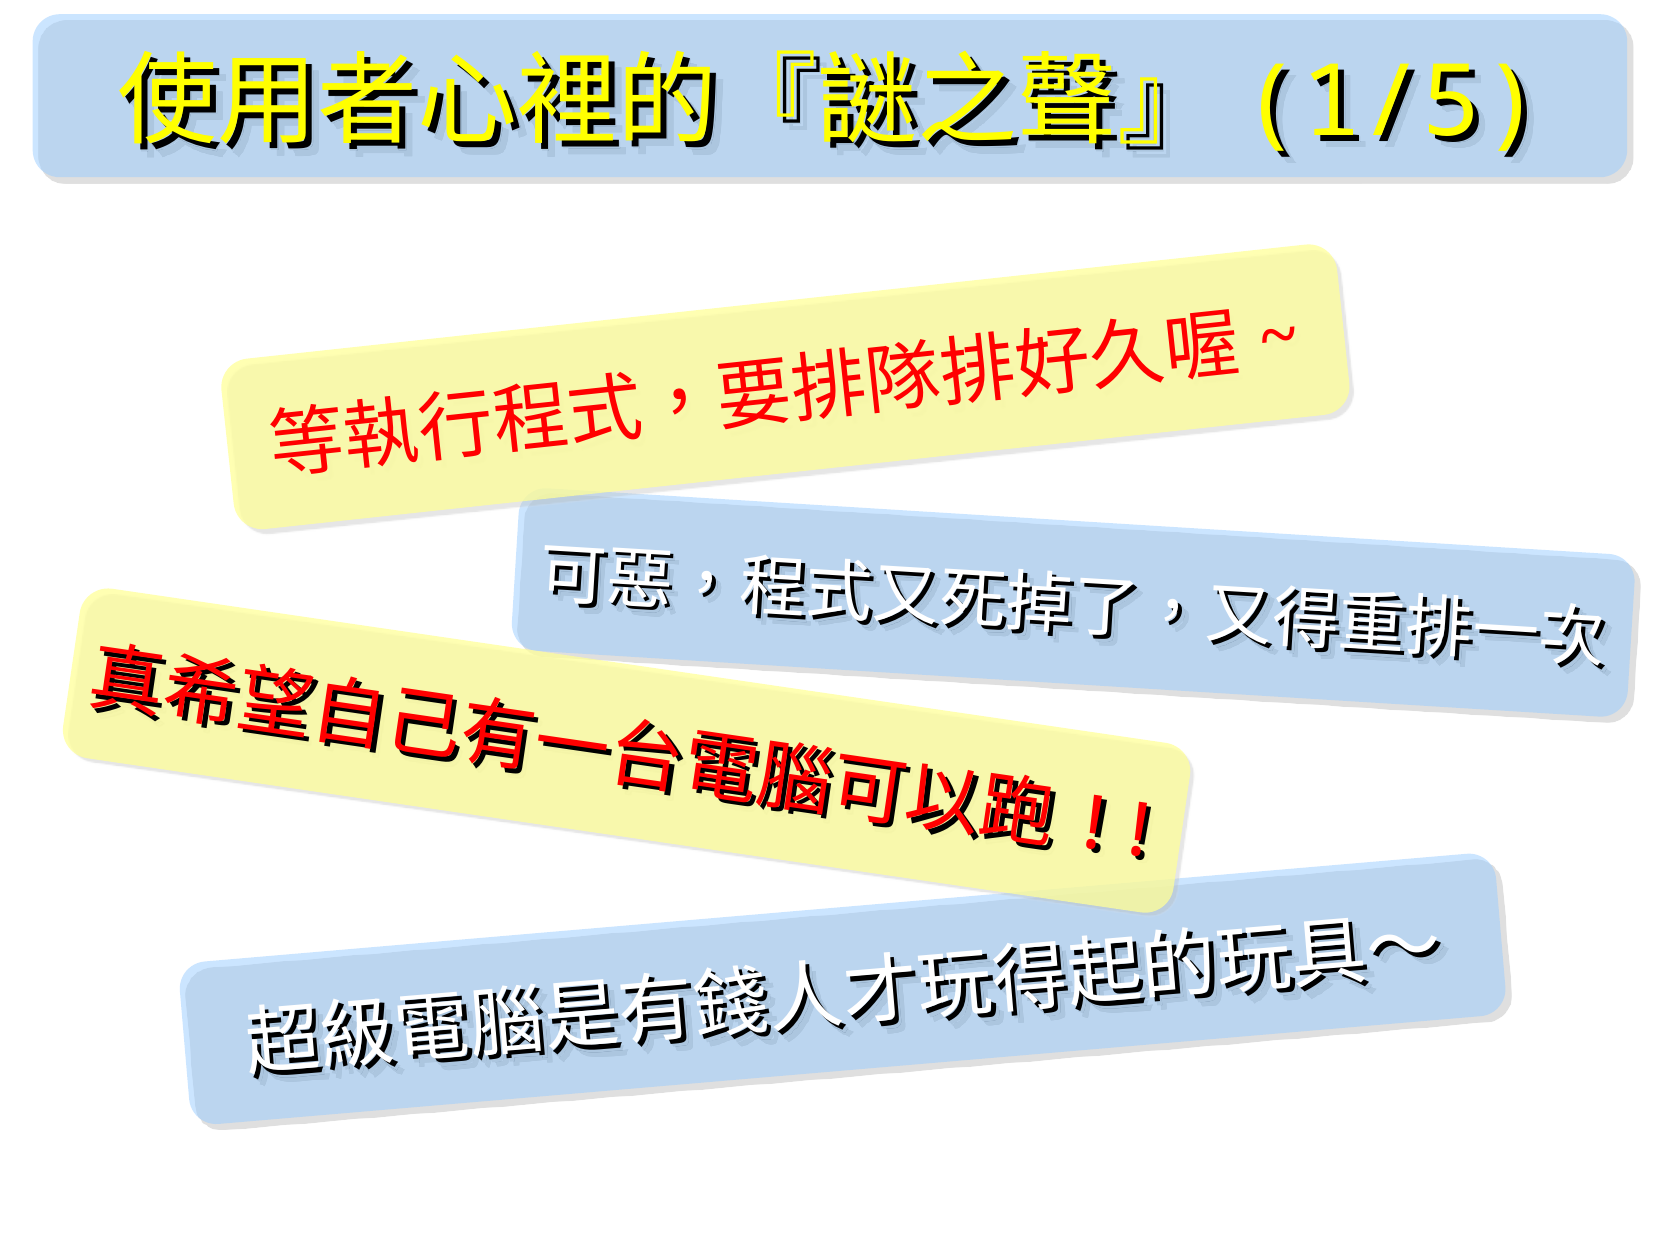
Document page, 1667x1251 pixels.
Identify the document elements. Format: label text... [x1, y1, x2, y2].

text_box 等執行程式，要排隊排好久喔~ [221, 244, 1350, 530]
text_box 可惡，程式又死掉了，又得重排一次 [511, 492, 1635, 717]
text_box 超級電腦是有錢人才玩得起的玩具～ [179, 853, 1506, 1125]
text_box 真希望自己有一台電腦可以跑!! [62, 588, 1191, 913]
text_box 使用者心裡的『謎之聲』(1/5) [32, 14, 1628, 178]
